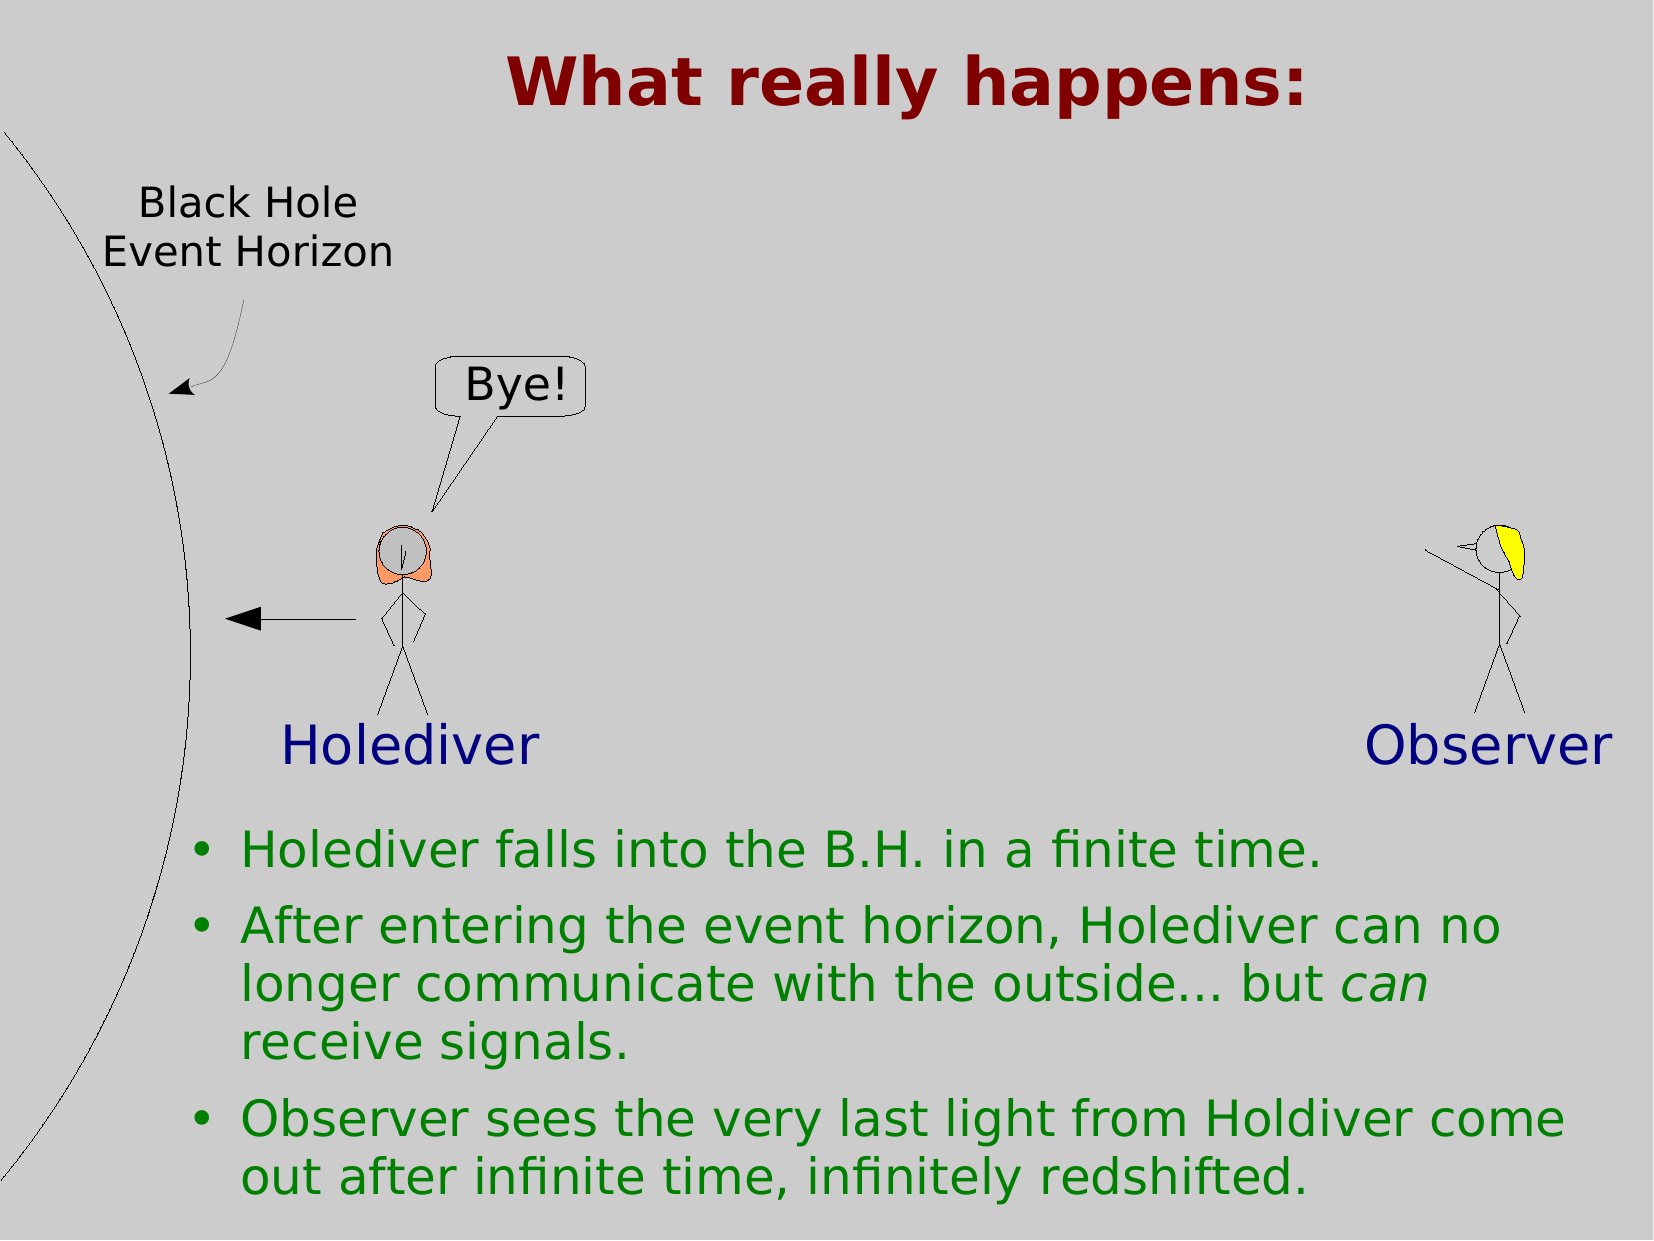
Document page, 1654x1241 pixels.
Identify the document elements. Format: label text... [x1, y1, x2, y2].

text_box Black Hole Event Horizon [84, 168, 413, 287]
text_box [1495, 525, 1525, 580]
text_box • Holediver falls into the B.H. in a finite time. • After entering the event horizon, Holediver can no longer communicate with the outside... but can receive signals. • Observer sees the very last light from Holdiver come out after infinite time, infinitely redshifted. [168, 810, 1614, 1217]
text_box Holediver [262, 703, 558, 788]
text_box What really happens: [487, 32, 1328, 132]
text_box Bye! [446, 348, 586, 437]
text_box Observer [1346, 703, 1632, 788]
text_box [376, 525, 432, 585]
